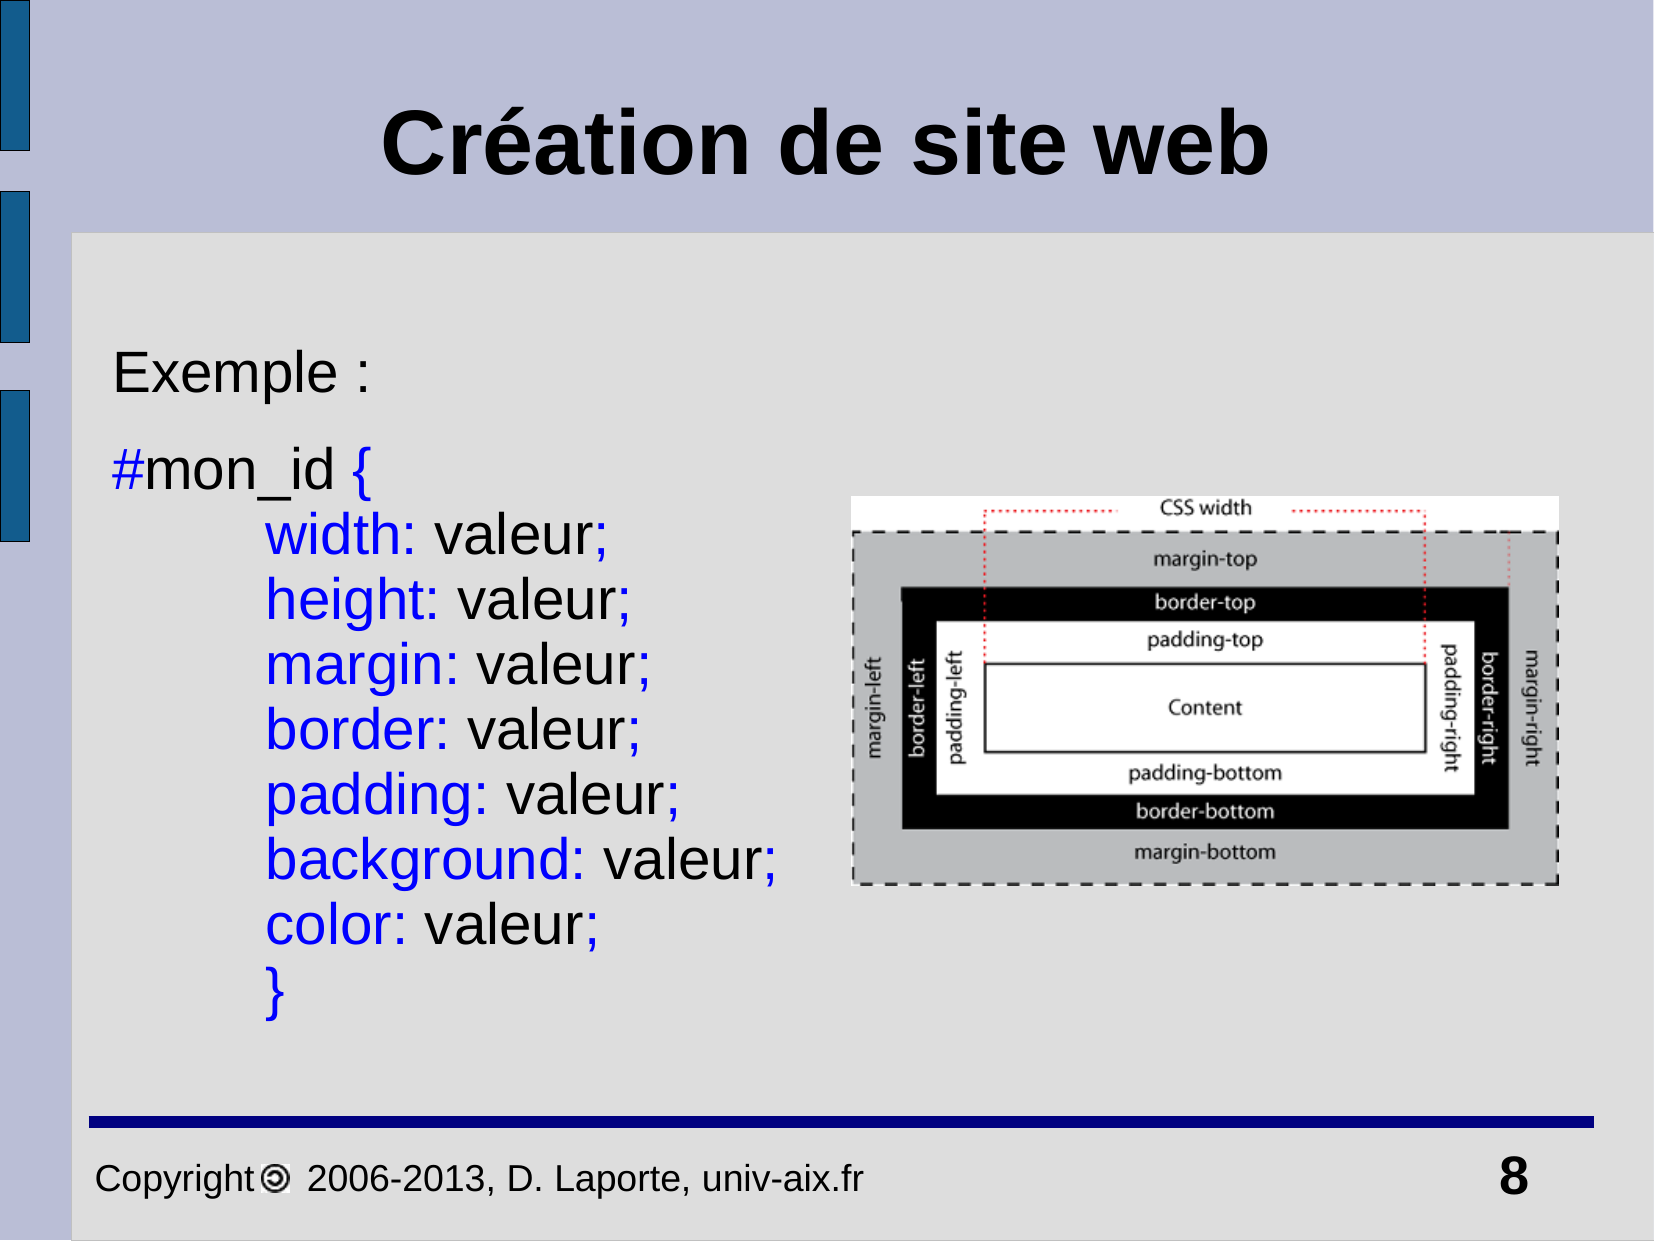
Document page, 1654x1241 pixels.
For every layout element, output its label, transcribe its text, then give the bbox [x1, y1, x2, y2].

picture [851, 496, 1559, 886]
text_box Exemple : #mon_id { width: valeur; height: valeur; margin: valeur; border: valeur; padding: valeur; background: valeur; color: valeur; } [0, 295, 857, 1034]
picture [261, 1164, 290, 1193]
